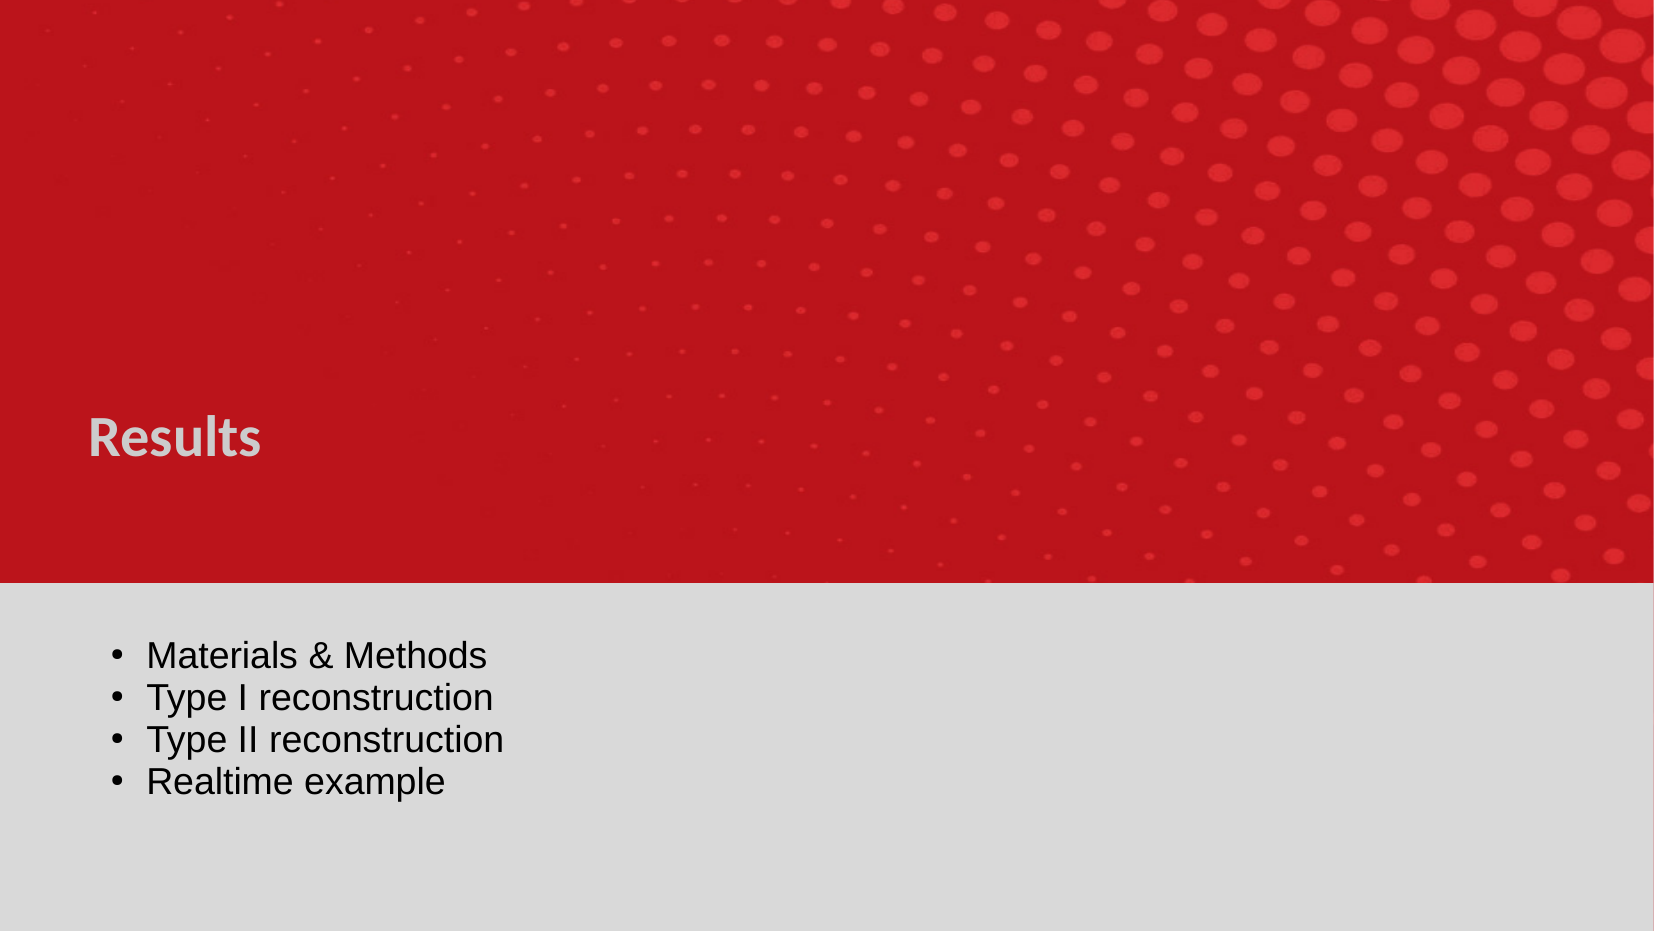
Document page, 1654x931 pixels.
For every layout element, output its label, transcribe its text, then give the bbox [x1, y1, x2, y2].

title Results [88, 413, 827, 484]
picture [0, 0, 1654, 583]
text_box Materials & Methods Type I reconstruction Type II reconstruction Realtime example [95, 627, 1433, 811]
